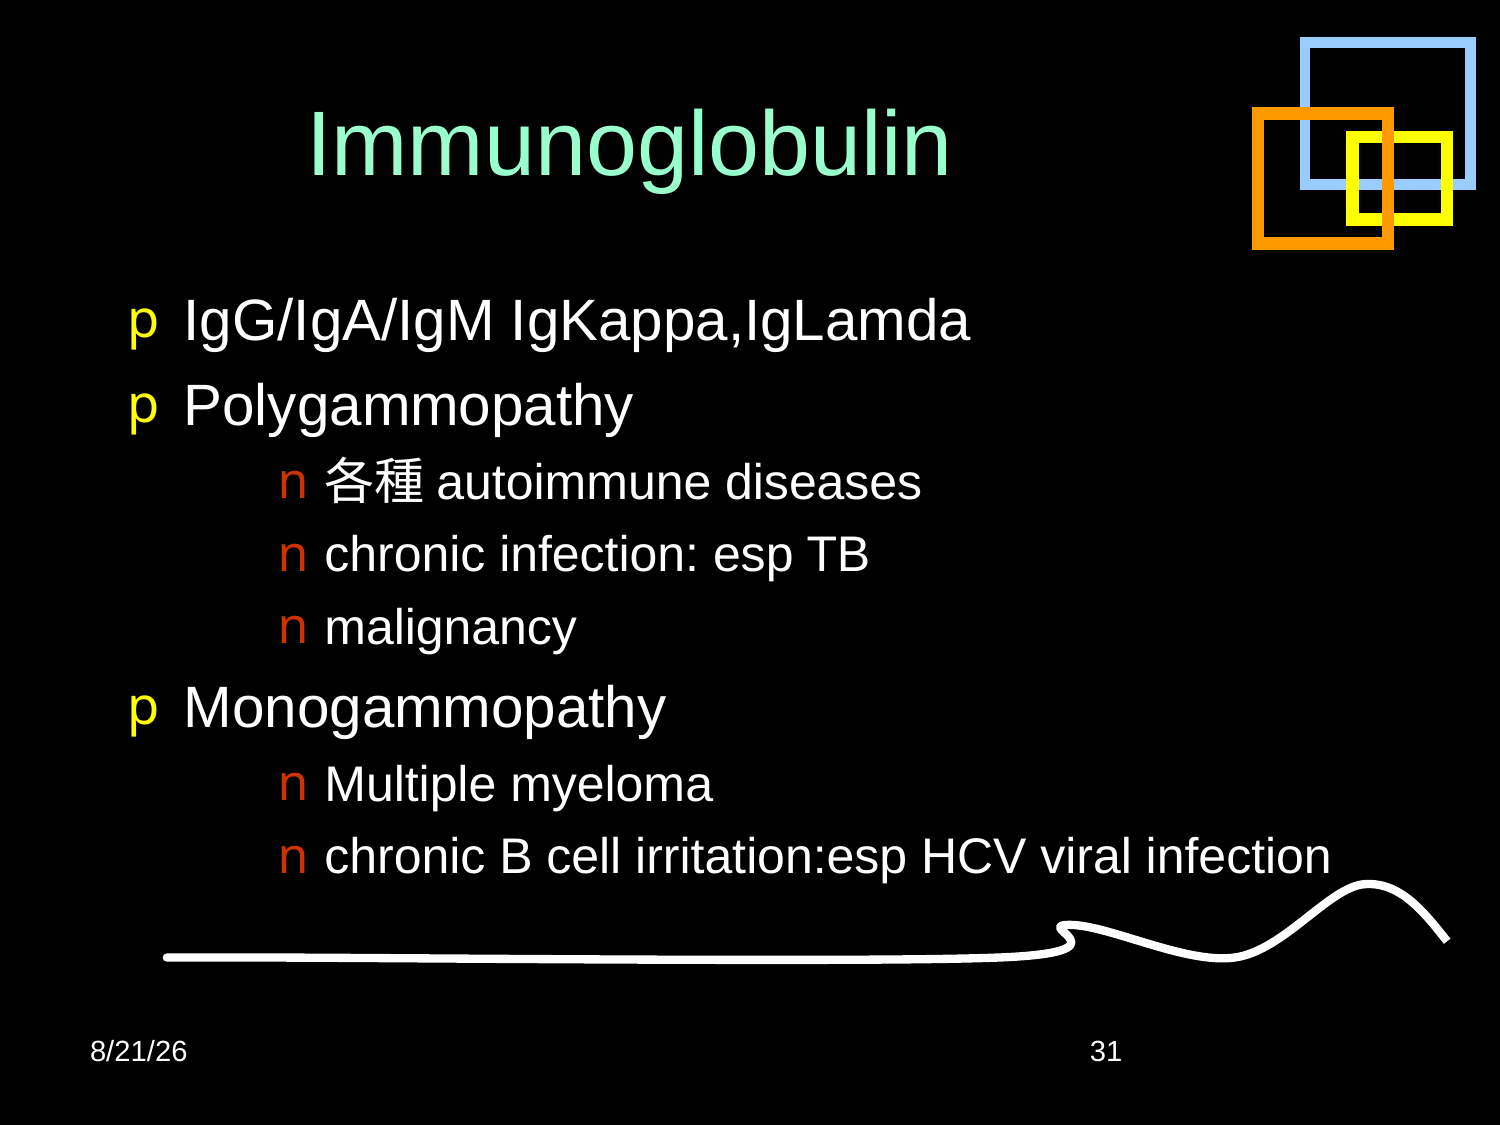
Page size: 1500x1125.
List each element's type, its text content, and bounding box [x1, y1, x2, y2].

text_box [75, 1024, 426, 1103]
title Immunoglobulin [75, 45, 1211, 233]
text_box [1074, 1024, 1426, 1103]
list IgG/IgA/IgM IgKappa,IgLamda Polygammopathy 各種autoimmune diseases chronic infection: esp TB malignancy Monogammopathy Multiple myeloma chronic B cell irritation:esp HCV viral infection [112, 275, 1436, 941]
